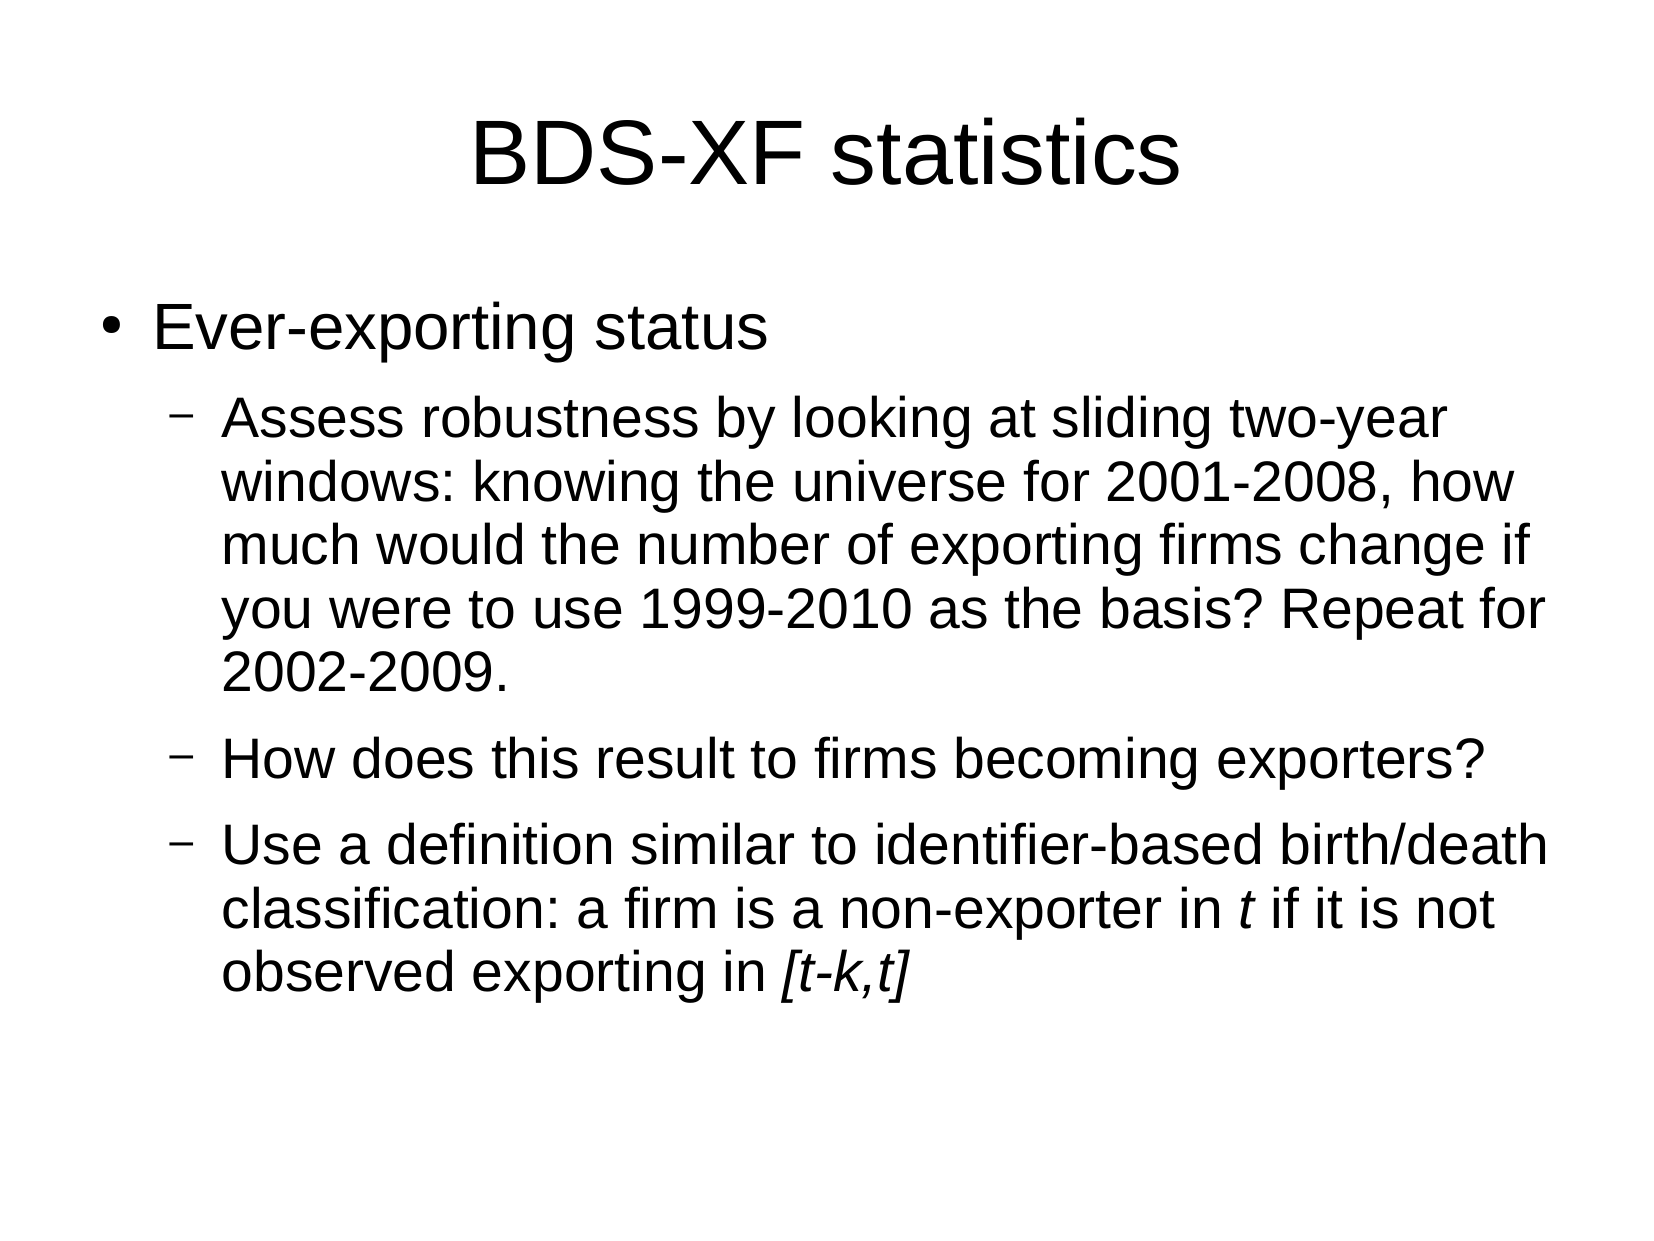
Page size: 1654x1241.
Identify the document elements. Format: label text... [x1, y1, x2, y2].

list Ever-exporting status Assess robustness by looking at sliding two-year windows: knowing the universe for 2001-2008, how much would the number of exporting firms change if you were to use 1999-2010 as the basis? Repeat for 2002-2009. How does this result to firms becoming exporters? Use a definition similar to identifier-based birth/death classification: a firm is a non-exporter in t if it is not observed exporting in [t-k,t] [82, 290, 1571, 1010]
title BDS-XF statistics [82, 49, 1571, 257]
